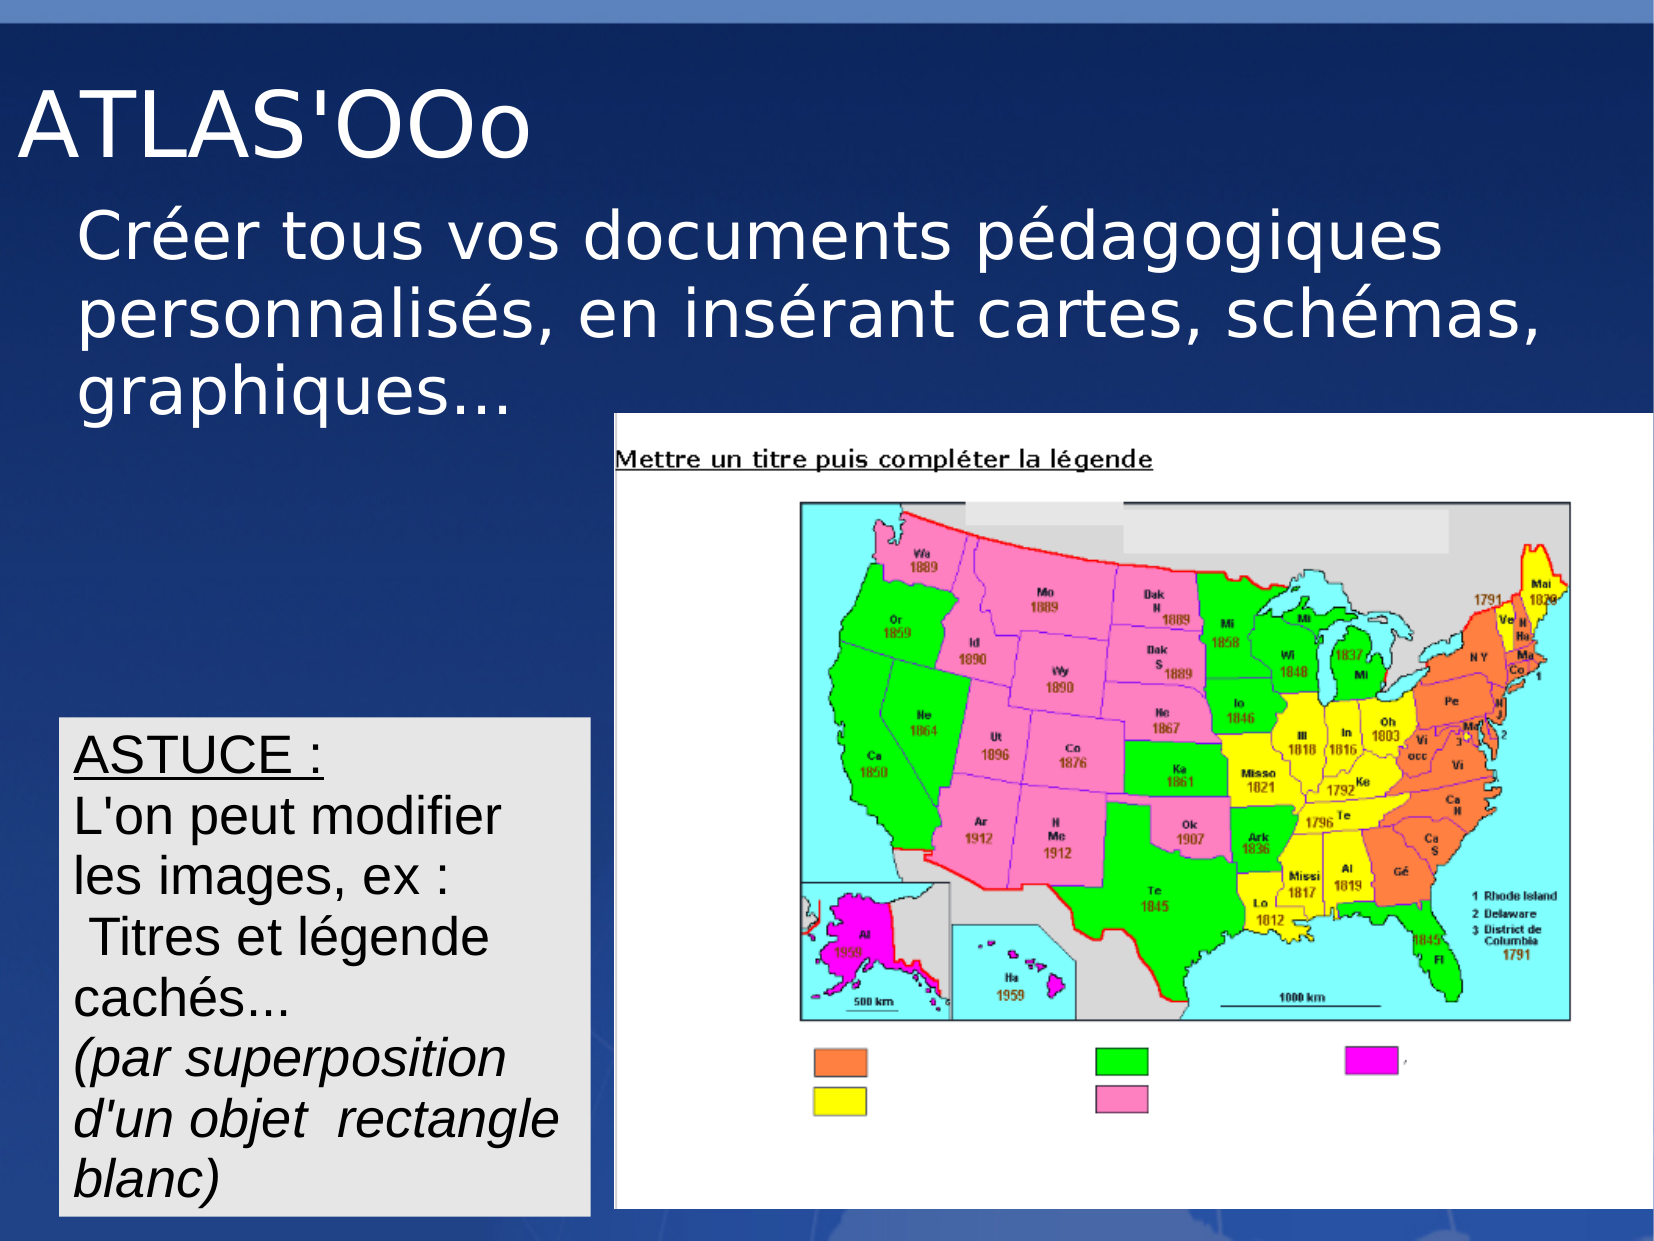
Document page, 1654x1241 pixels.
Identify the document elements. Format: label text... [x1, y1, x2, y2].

text_box ASTUCE : L'on peut modifier les images, ex : Titres et légende cachés... (par superposition d'un objet rectangle blanc) [59, 717, 591, 1216]
picture [0, 0, 1654, 1241]
subtitle Créer tous vos documents pédagogiques personnalisés, en insérant cartes, schémas, graphiques... [76, 197, 1565, 431]
title ATLAS'OOo [17, 29, 1506, 222]
